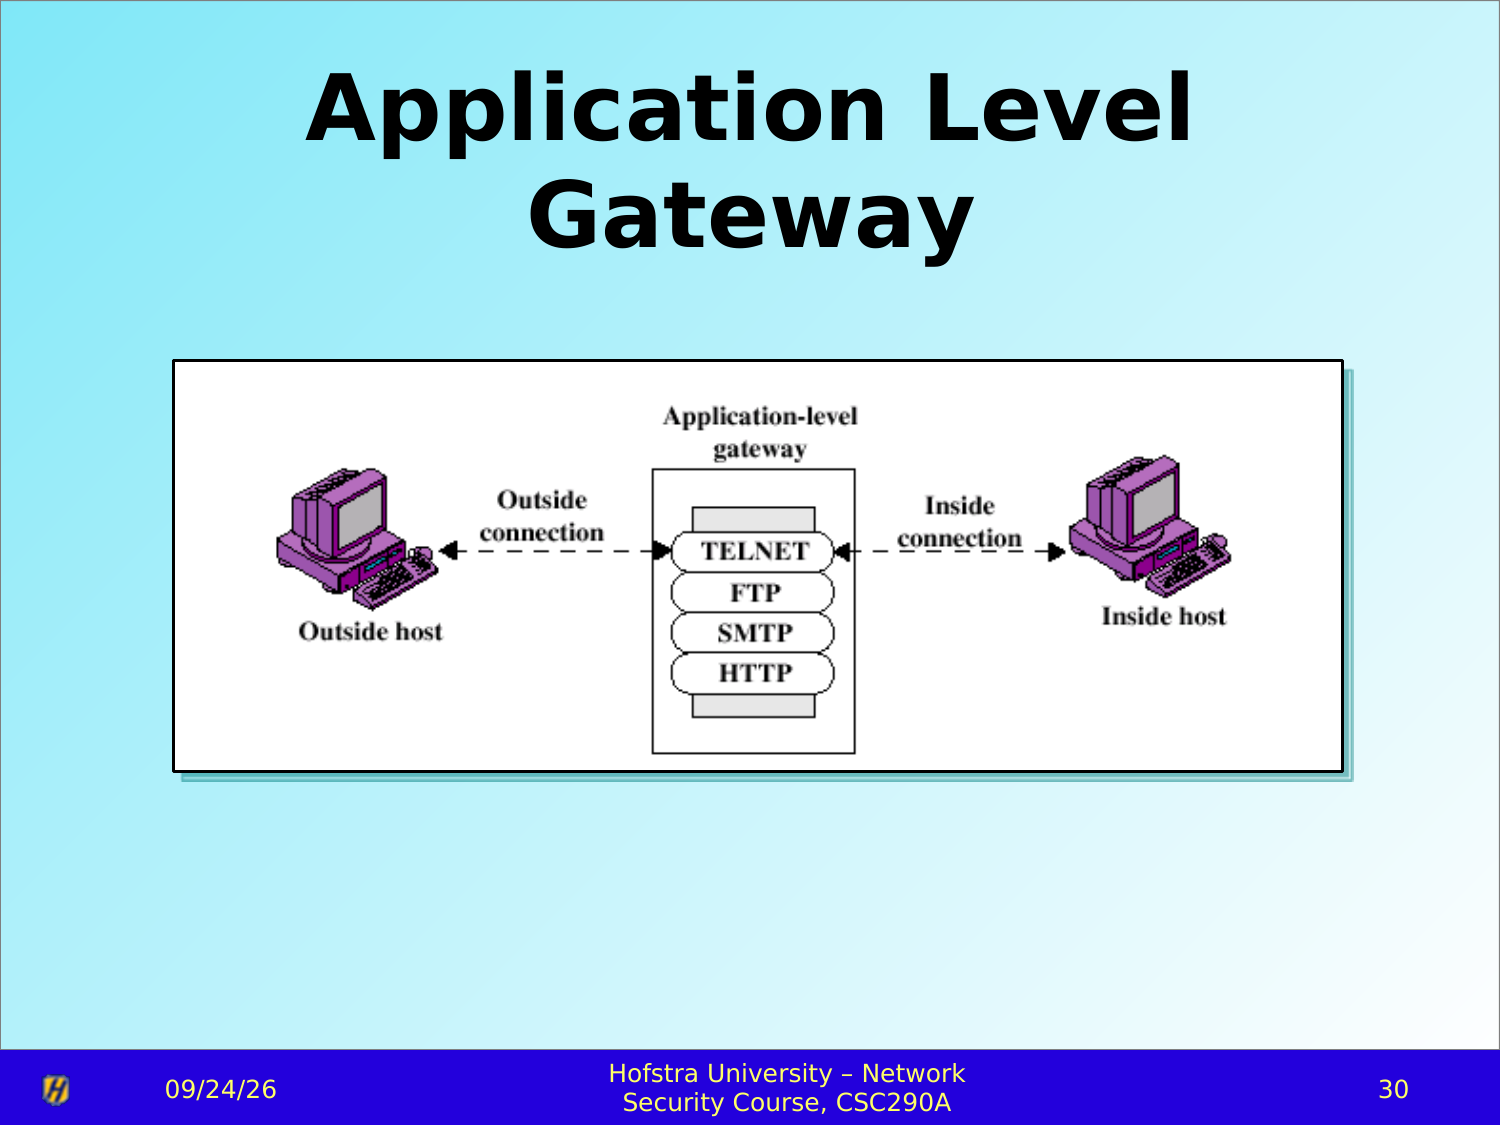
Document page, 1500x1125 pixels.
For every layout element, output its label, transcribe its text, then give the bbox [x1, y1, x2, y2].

picture [37, 1072, 76, 1110]
picture [174, 362, 1342, 770]
title Application Level Gateway [112, 47, 1391, 277]
